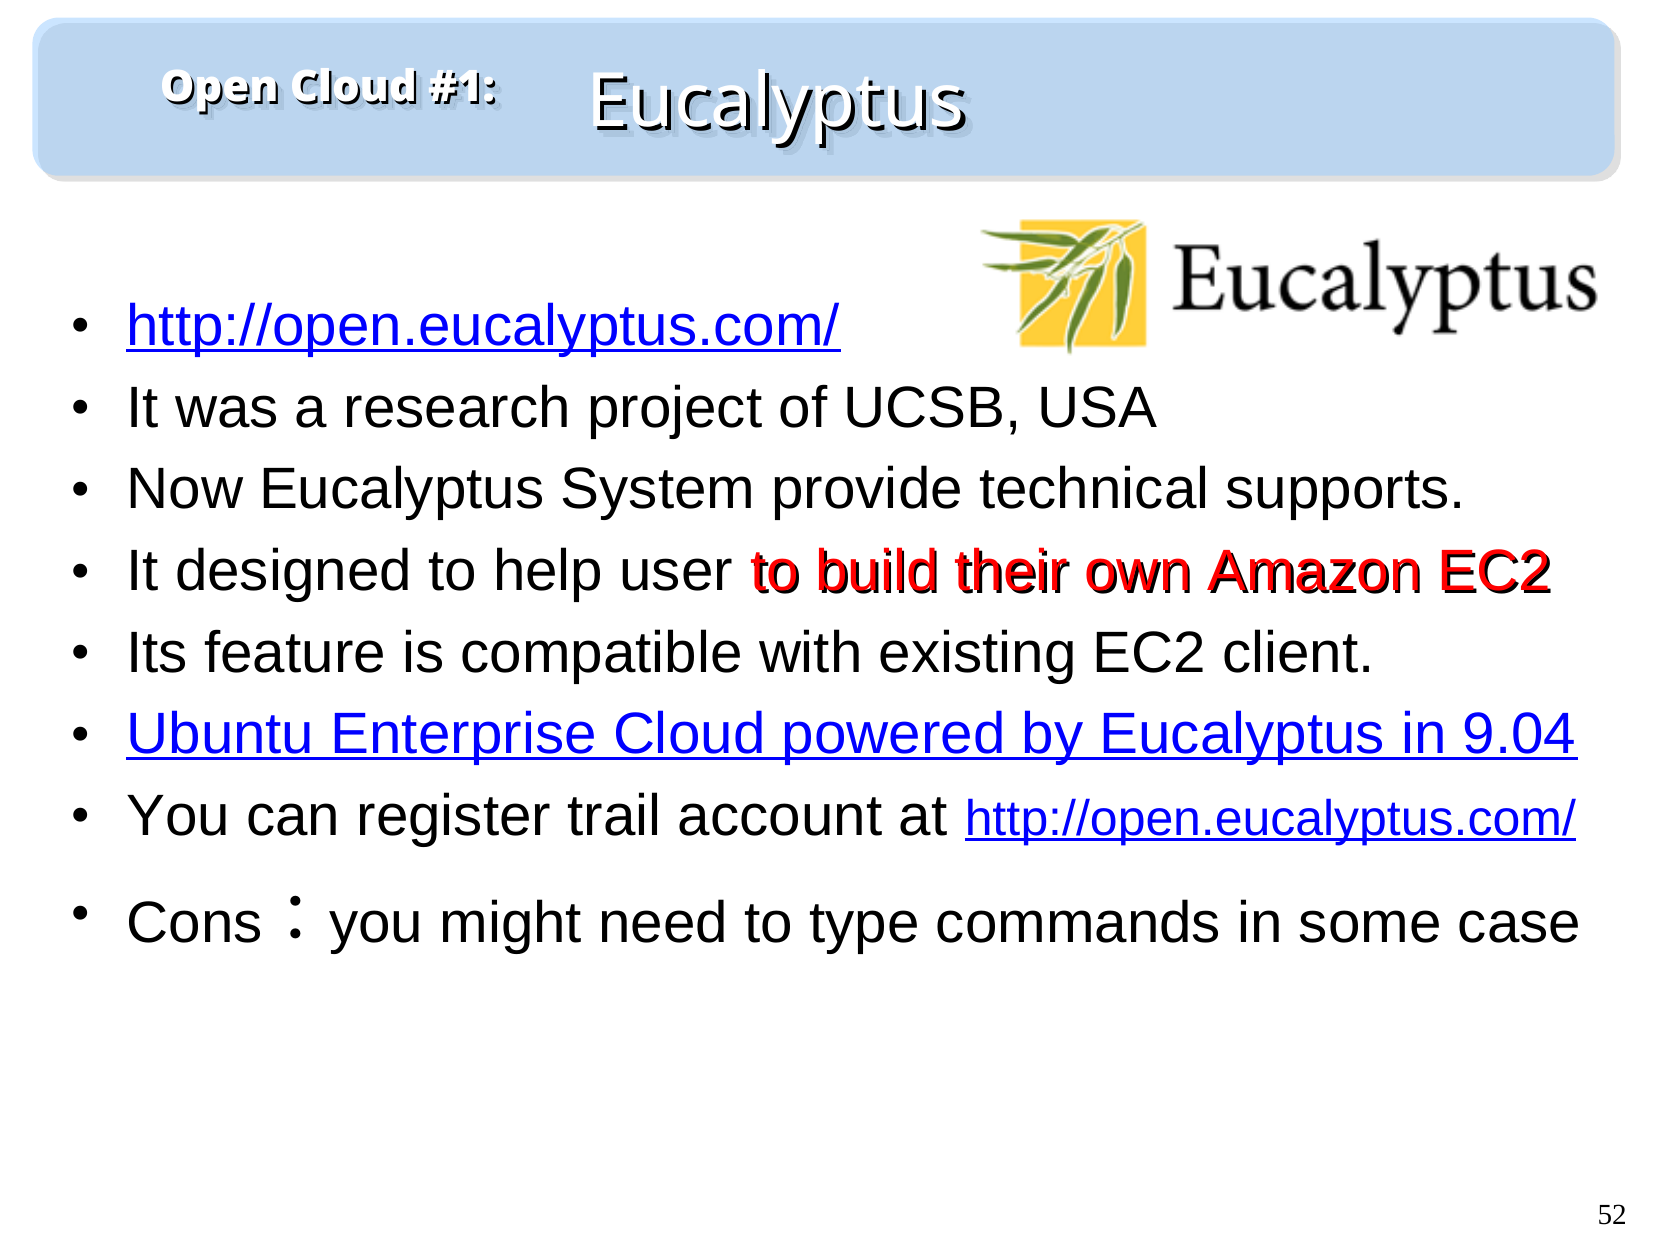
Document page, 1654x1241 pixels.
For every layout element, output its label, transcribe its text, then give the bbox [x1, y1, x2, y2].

picture [979, 218, 1600, 292]
list http://open.eucalyptus.com/ It was a research project of UCSB, USA Now Eucalyptus System provide technical supports. It designed to help user to build their own Amazon EC2 Its feature is compatible with existing EC2 client. Ubuntu Enterprise Cloud powered by Eucalyptus in 9.04 You can register trail account at http://open.eucalyptus.com/ Cons：you might need to type commands in some case [70, 292, 1624, 1031]
text_box Open Cloud #1: Eucalyptus [32, 17, 1615, 176]
